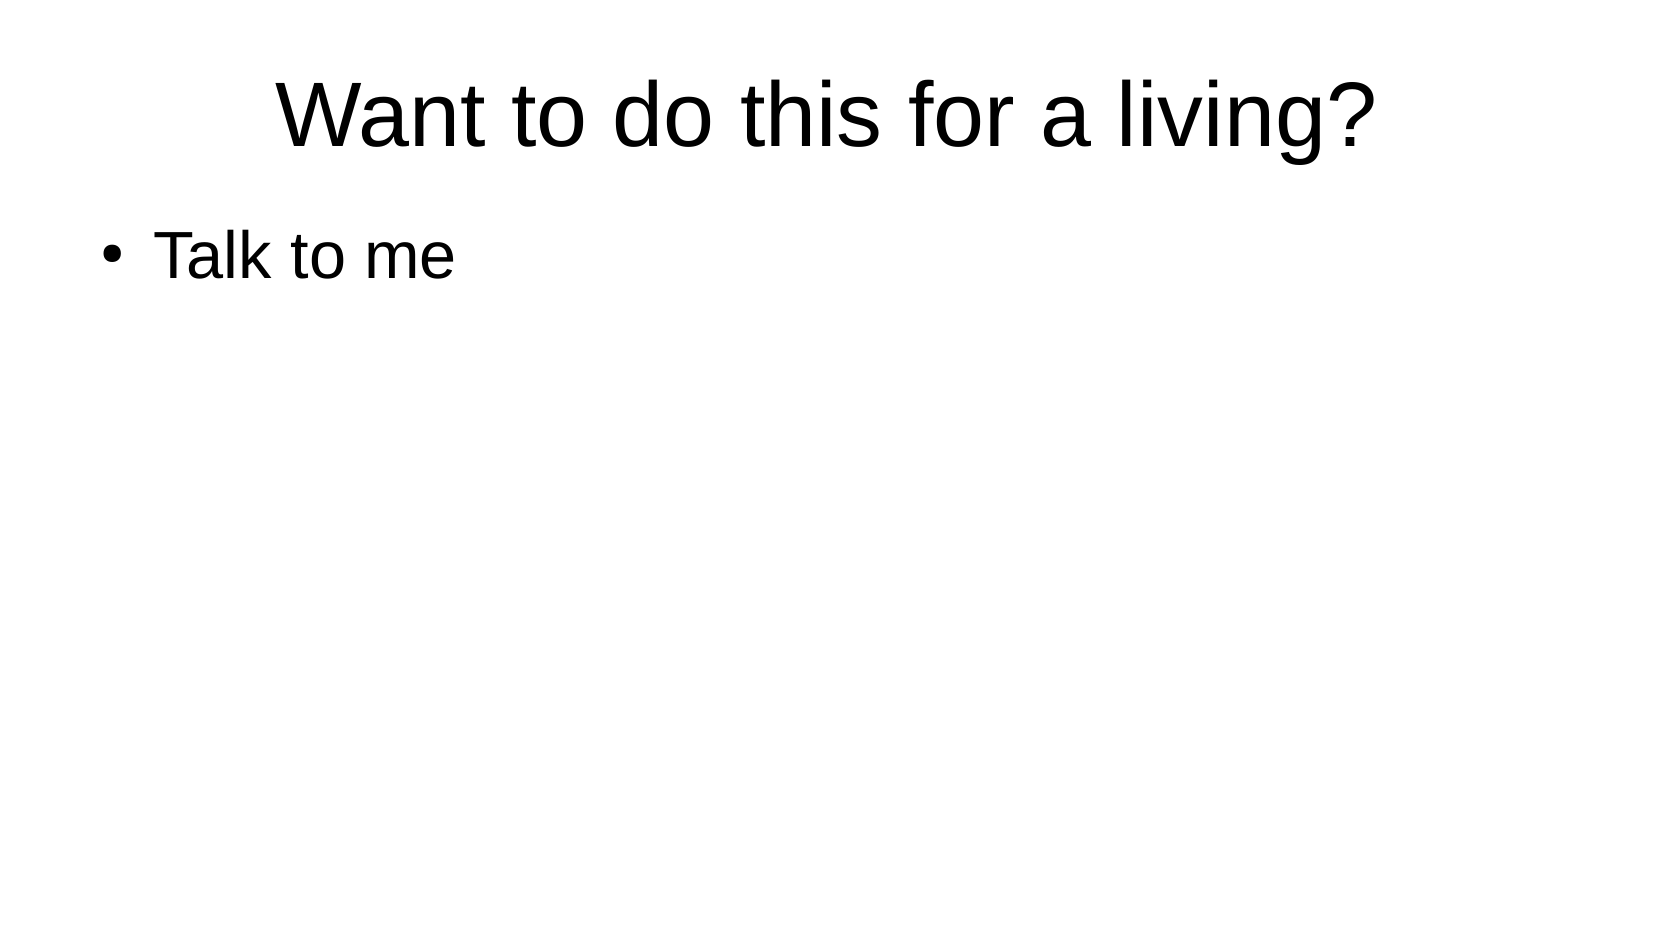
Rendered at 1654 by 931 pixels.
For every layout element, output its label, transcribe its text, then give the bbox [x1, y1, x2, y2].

title Want to do this for a living? [82, 37, 1571, 193]
list Talk to me [82, 217, 1571, 758]
